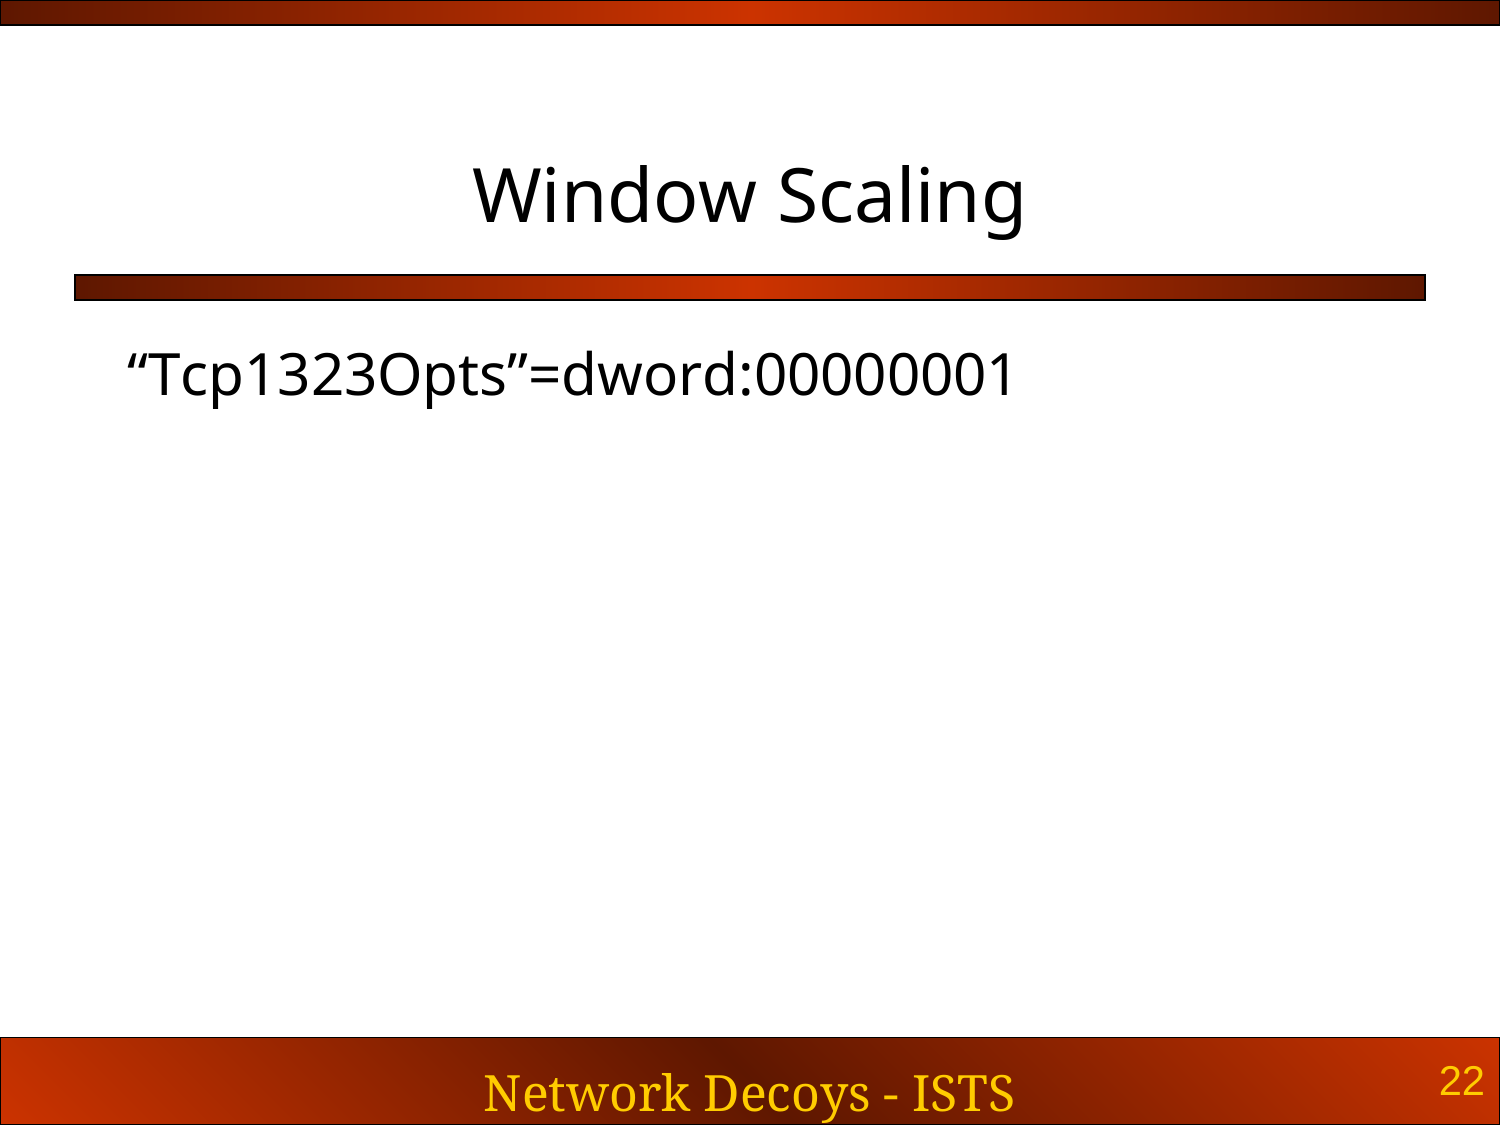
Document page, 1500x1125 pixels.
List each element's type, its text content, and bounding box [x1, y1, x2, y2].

list “Tcp1323Opts”=dword:00000001 [112, 324, 1388, 1001]
title Window Scaling [112, 99, 1388, 288]
